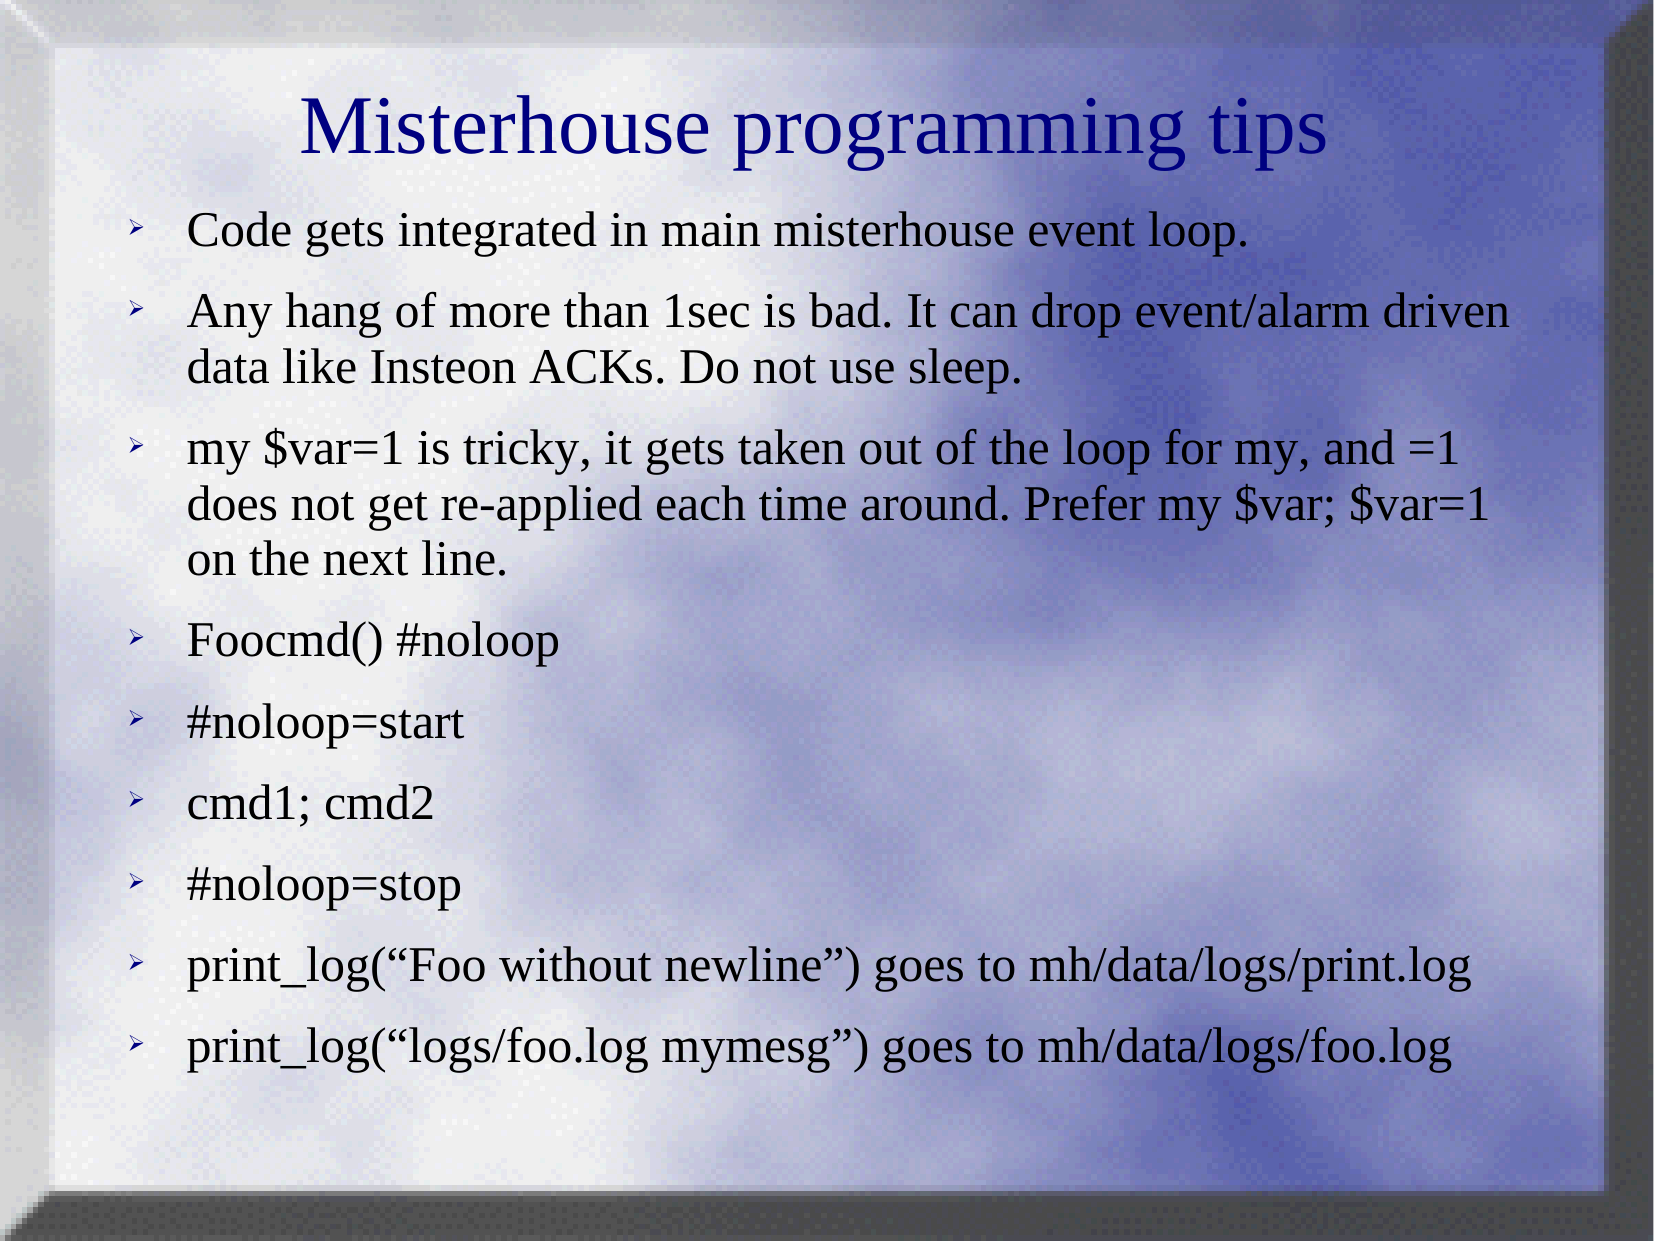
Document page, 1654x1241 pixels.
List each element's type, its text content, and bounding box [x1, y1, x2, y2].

list Code gets integrated in main misterhouse event loop. Any hang of more than 1sec is bad. It can drop event/alarm driven data like Insteon ACKs. Do not use sleep. my $var=1 is tricky, it gets taken out of the loop for my, and =1 does not get re-applied each time around. Prefer my $var; $var=1 on the next line. Foocmd() #noloop #noloop=start cmd1; cmd2 #noloop=stop print_log(“Foo without newline”) goes to mh/data/logs/print.log print_log(“logs/foo.log mymesg”) goes to mh/data/logs/foo.log [127, 202, 1540, 1074]
title Misterhouse programming tips [195, 71, 1435, 179]
picture [0, 0, 1654, 1241]
